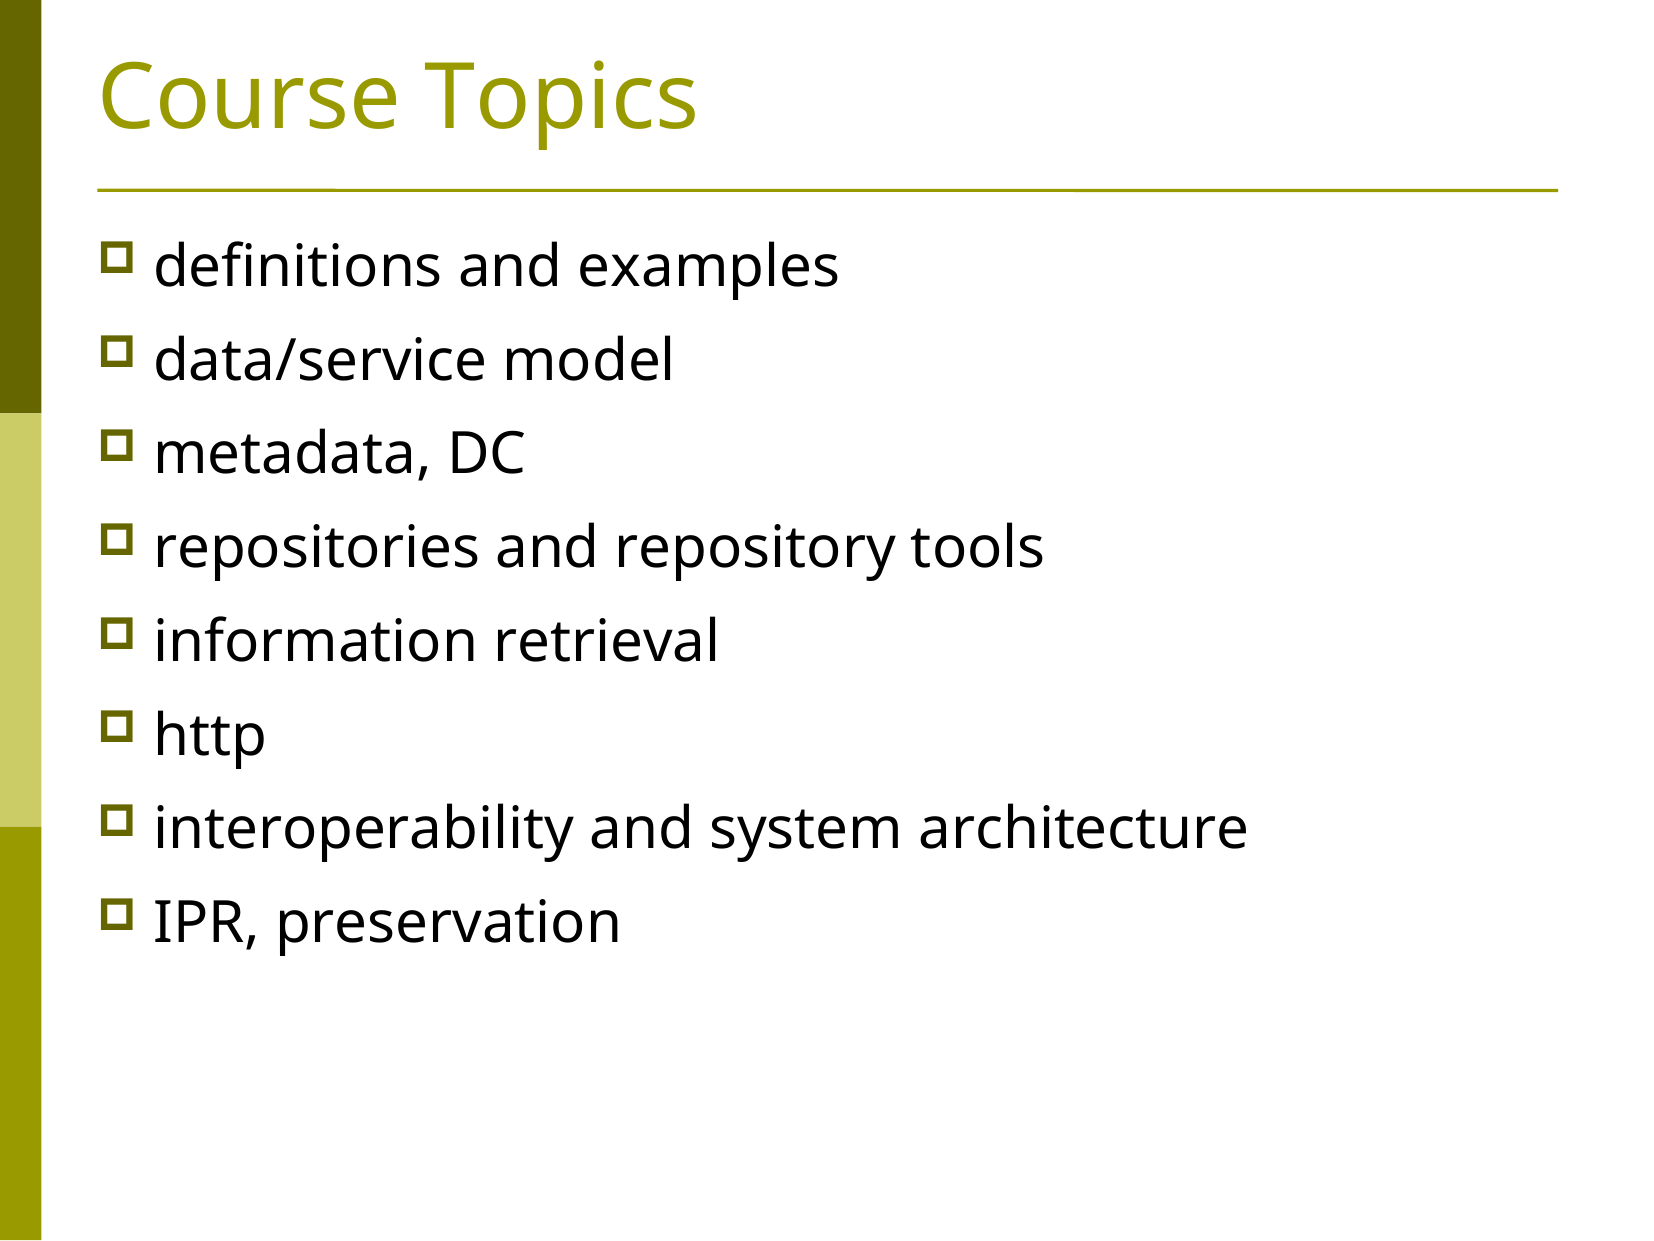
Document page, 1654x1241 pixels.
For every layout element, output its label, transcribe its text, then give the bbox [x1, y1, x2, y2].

title Course Topics [82, 0, 1571, 164]
list definitions and examples data/service model metadata, DC repositories and repository tools information retrieval http interoperability and system architecture IPR, preservation [82, 216, 1571, 1124]
